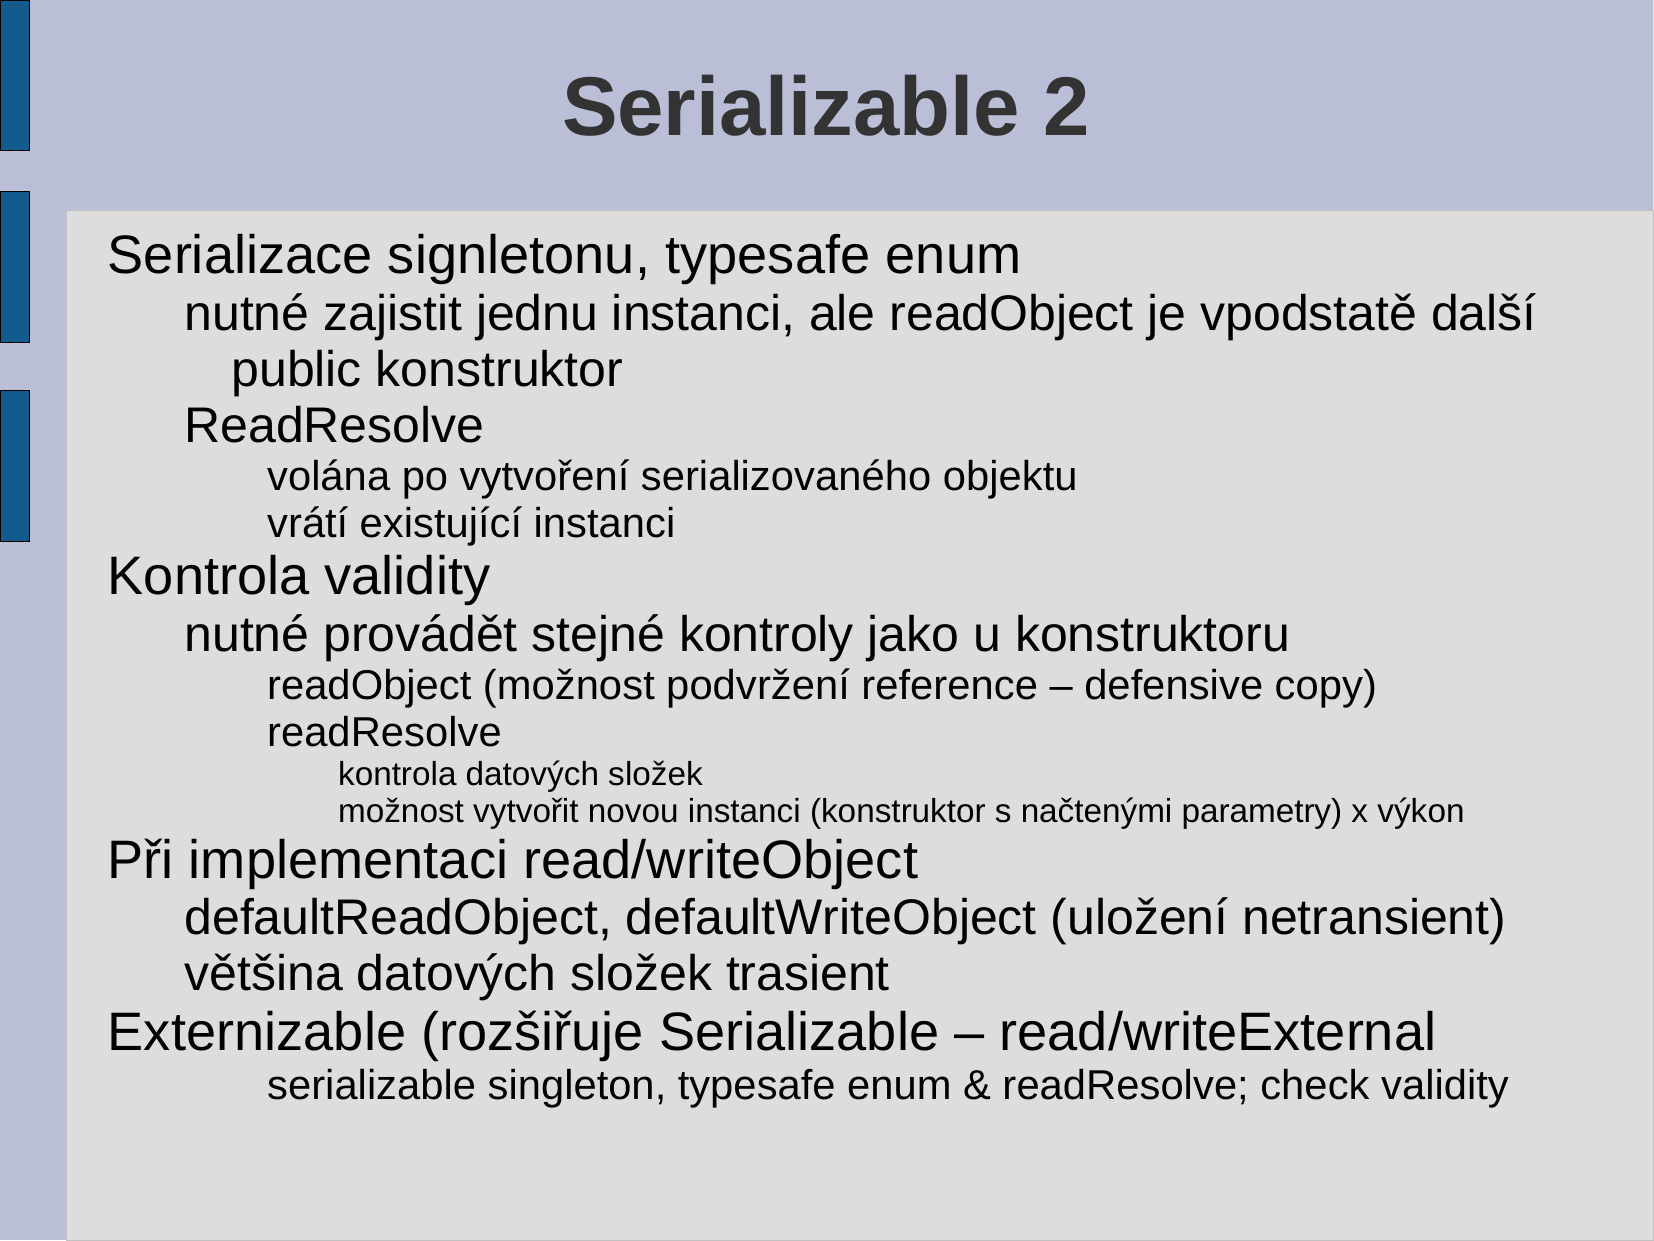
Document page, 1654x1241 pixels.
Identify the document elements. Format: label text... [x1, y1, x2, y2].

title Serializable 2 [120, 17, 1533, 196]
list Serializace signletonu, typesafe enum nutné zajistit jednu instanci, ale readObject je vpodstatě další public konstruktor ReadResolve volána po vytvoření serializovaného objektu vrátí existující instanci Kontrola validity nutné provádět stejné kontroly jako u konstruktoru readObject (možnost podvržení reference – defensive copy) readResolve kontrola datových složek možnost vytvořit novou instanci (konstruktor s načtenými parametry) x výkon Při implementaci read/writeObject defaultReadObject, defaultWriteObject (uložení netransient) většina datových složek trasient Externizable (rozšiřuje Serializable – read/writeExternal serializable singleton, typesafe enum & readResolve; check validity [90, 225, 1576, 1184]
